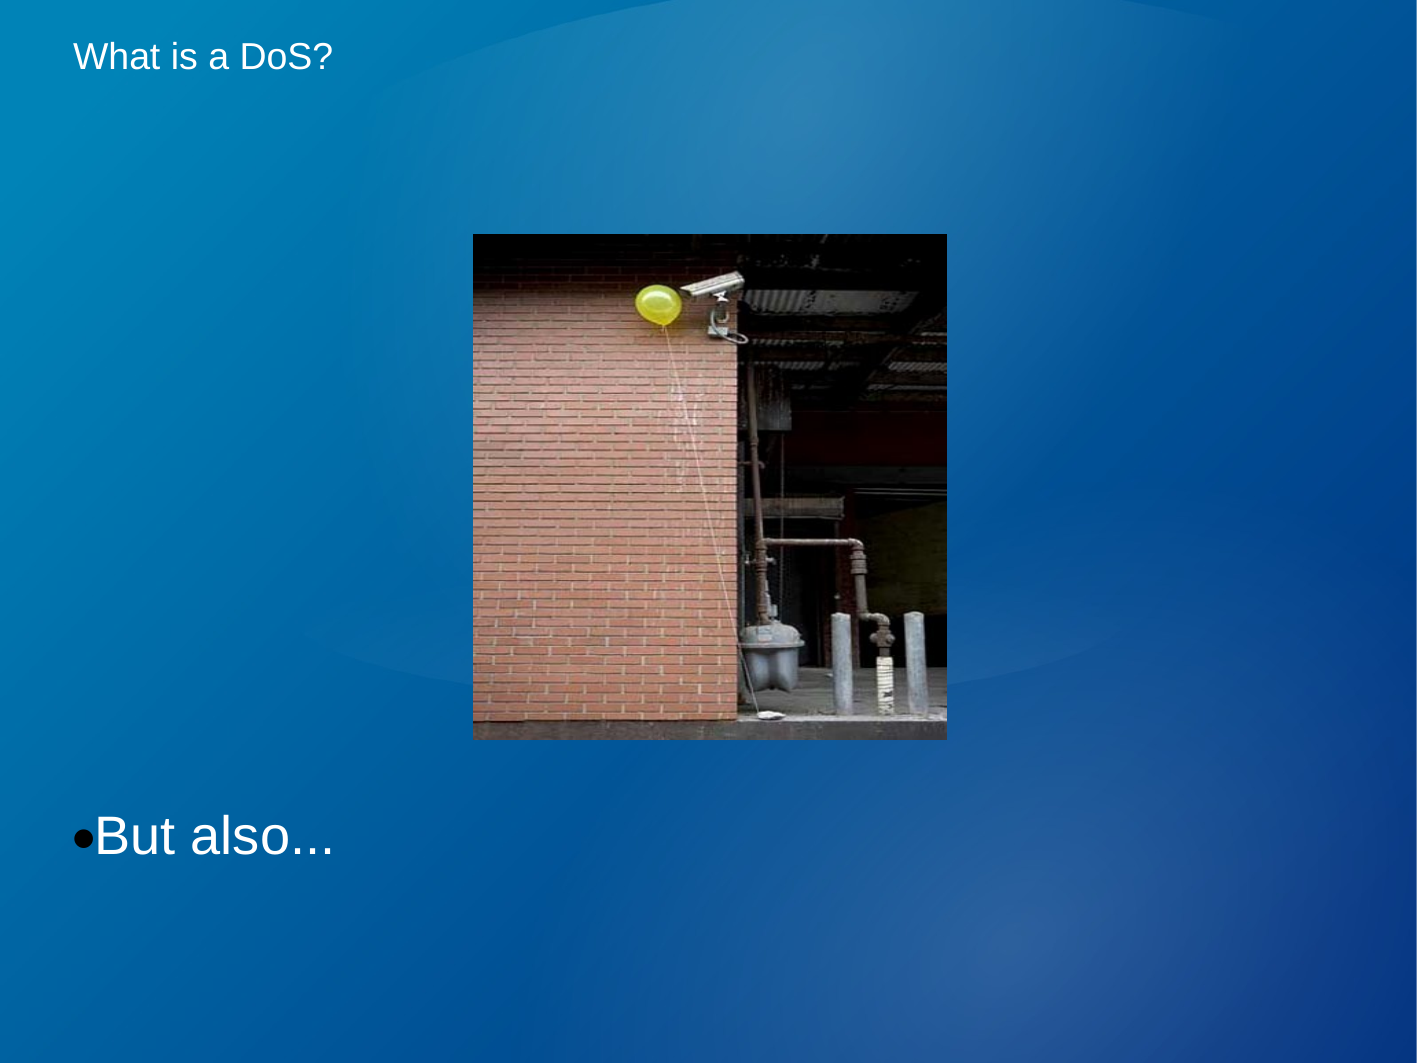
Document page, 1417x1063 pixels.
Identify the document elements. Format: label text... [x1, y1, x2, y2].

text_box But also... [58, 798, 1361, 1063]
text_box What is a DoS? [58, 28, 1361, 385]
picture [0, 0, 1417, 1063]
